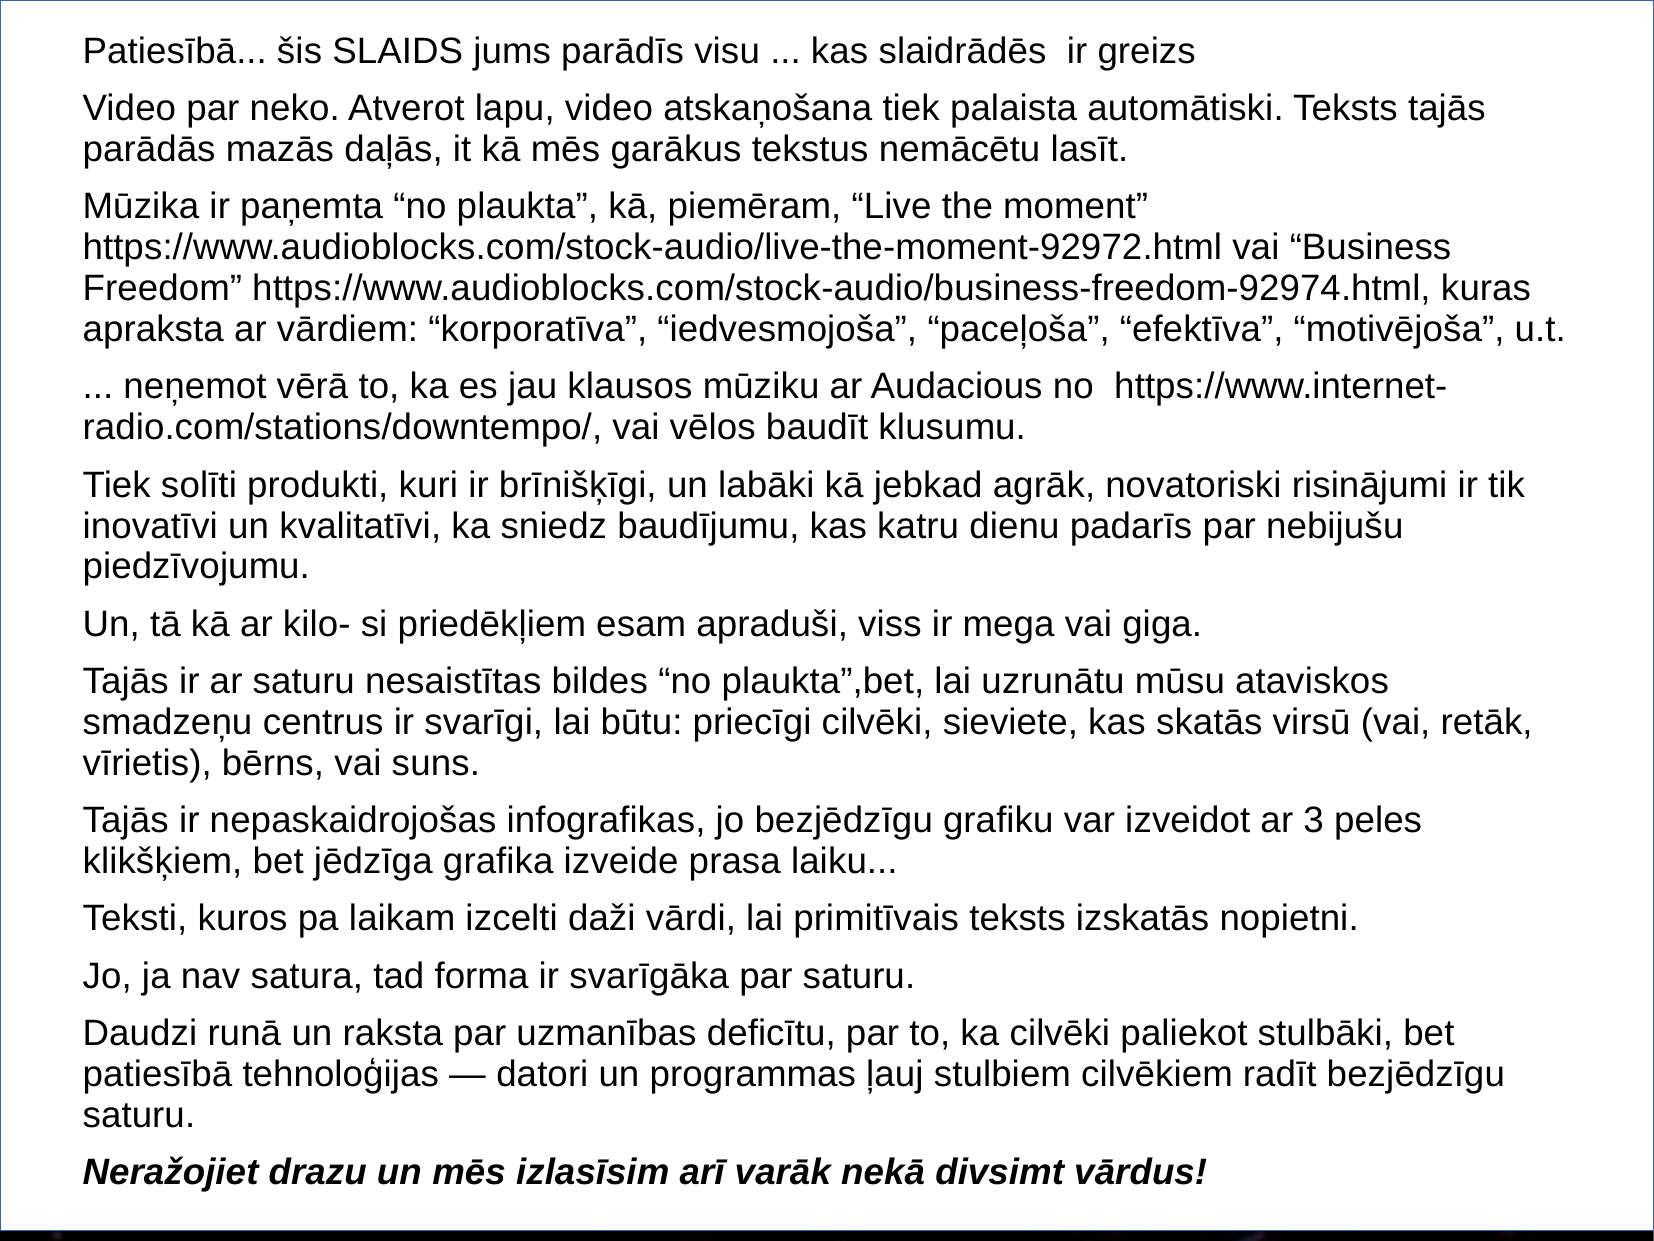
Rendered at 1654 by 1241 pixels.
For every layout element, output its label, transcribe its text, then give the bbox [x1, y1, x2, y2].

list Patiesībā... šis SLAIDS jums parādīs visu ... kas slaidrādēs ir greizs Video par neko. Atverot lapu, video atskaņošana tiek palaista automātiski. Teksts tajās parādās mazās daļās, it kā mēs garākus tekstus nemācētu lasīt. Mūzika ir paņemta “no plaukta”, kā, piemēram, “Live the moment” https://www.audioblocks.com/stock-audio/live-the-moment-92972.html vai “Business Freedom” https://www.audioblocks.com/stock-audio/business-freedom-92974.html, kuras apraksta ar vārdiem: “korporatīva”, “iedvesmojoša”, “paceļoša”, “efektīva”, “motivējoša”, u.t. ... neņemot vērā to, ka es jau klausos mūziku ar Audacious no https://www.internet-radio.com/stations/downtempo/, vai vēlos baudīt klusumu. Tiek solīti produkti, kuri ir brīnišķīgi, un labāki kā jebkad agrāk, novatoriski risinājumi ir tik inovatīvi un kvalitatīvi, ka sniedz baudījumu, kas katru dienu padarīs par nebijušu piedzīvojumu. Un, tā kā ar kilo- si priedēkļiem esam apraduši, viss ir mega vai giga. Tajās ir ar saturu nesaistītas bildes “no plaukta”,bet, lai uzrunātu mūsu ataviskos smadzeņu centrus ir svarīgi, lai būtu: priecīgi cilvēki, sieviete, kas skatās virsū (vai, retāk, vīrietis), bērns, vai suns. Tajās ir nepaskaidrojošas infografikas, jo bezjēdzīgu grafiku var izveidot ar 3 peles klikšķiem, bet jēdzīga grafika izveide prasa laiku... Teksti, kuros pa laikam izcelti daži vārdi, lai primitīvais teksts izskatās nopietni. Jo, ja nav satura, tad forma ir svarīgāka par saturu. Daudzi runā un raksta par uzmanības deficītu, par to, ka cilvēki paliekot stulbāki, bet patiesībā tehnoloģijas — datori un programmas ļauj stulbiem cilvēkiem radīt bezjēdzīgu saturu. Neražojiet drazu un mēs izlasīsim arī varāk nekā divsimt vārdus! [82, 30, 1571, 1205]
text_box [0, 0, 1654, 1231]
picture [0, 1231, 1654, 1241]
